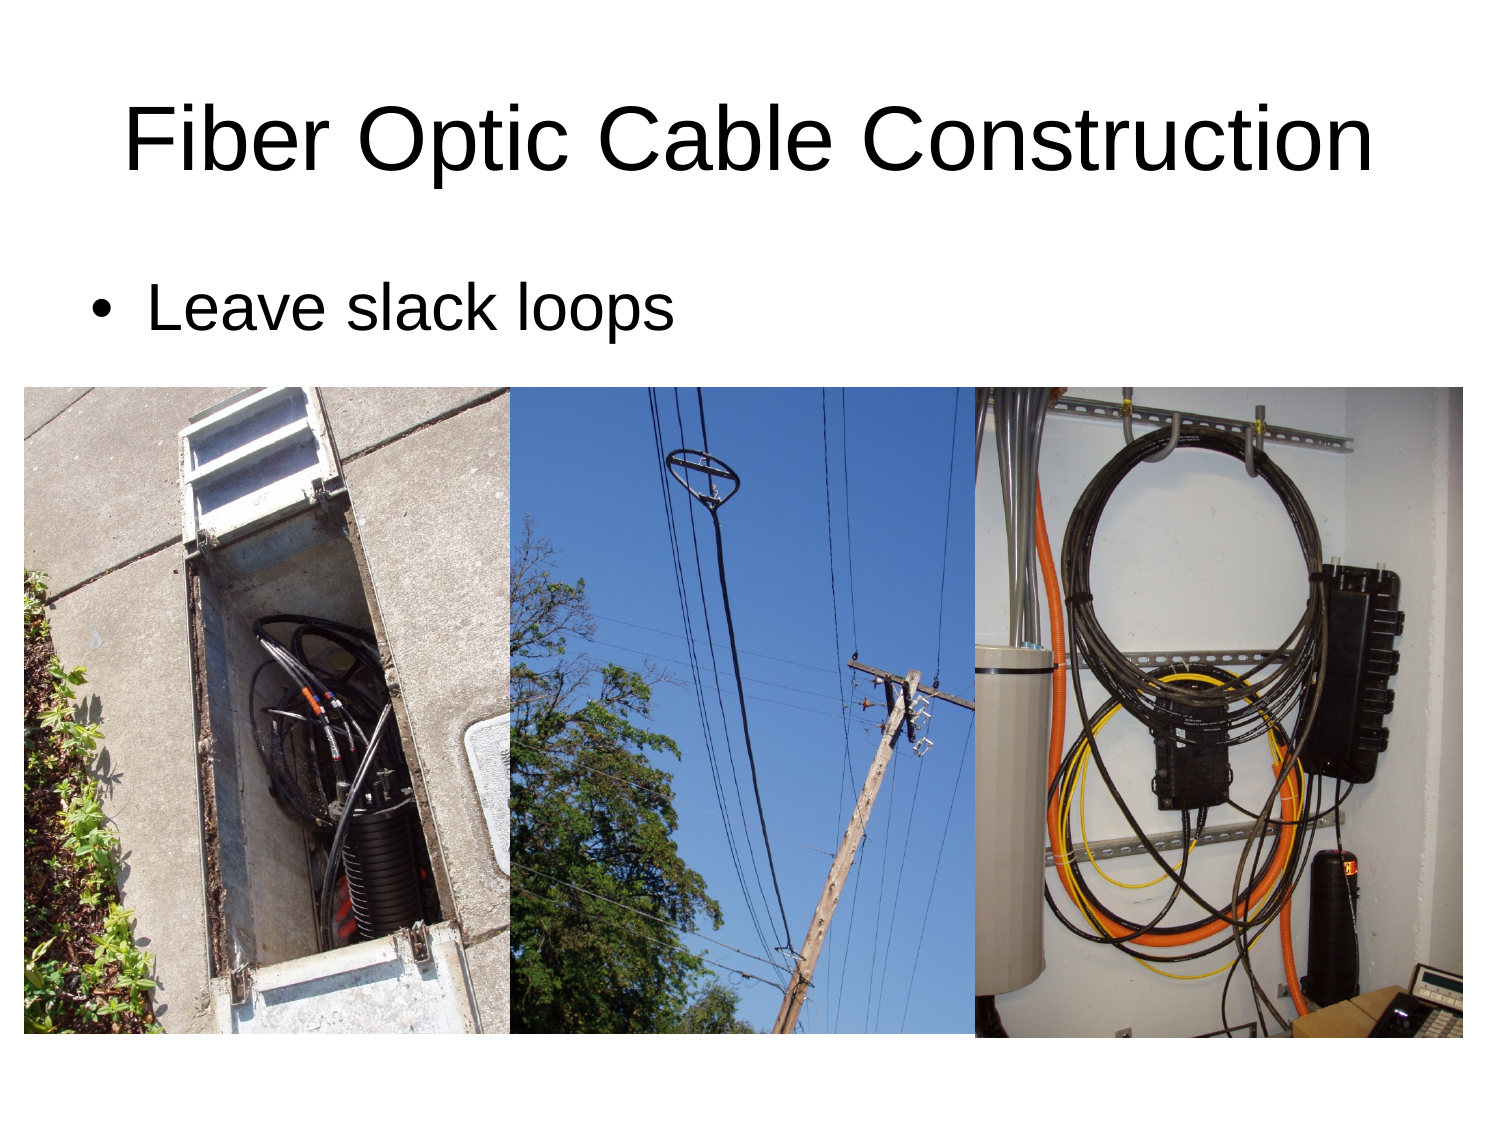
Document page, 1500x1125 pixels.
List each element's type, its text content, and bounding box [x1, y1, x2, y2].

title Fiber Optic Cable Construction [75, 45, 1426, 233]
list Leave slack loops [75, 262, 1426, 387]
picture [24, 387, 1463, 1038]
